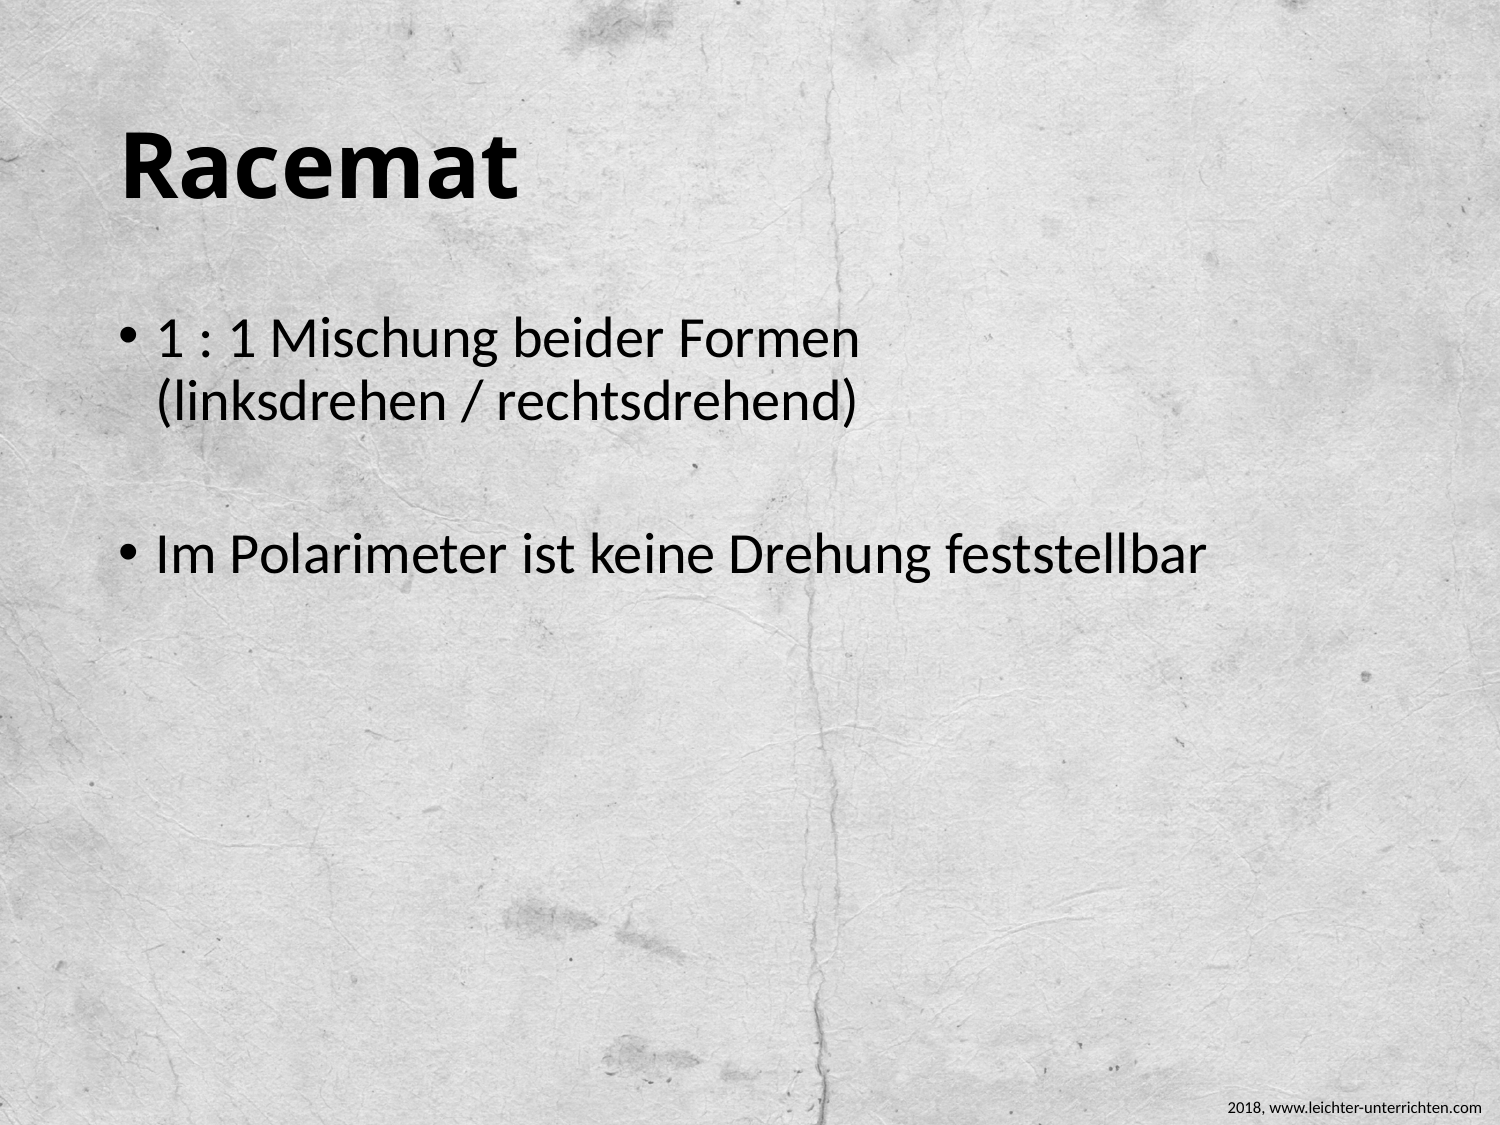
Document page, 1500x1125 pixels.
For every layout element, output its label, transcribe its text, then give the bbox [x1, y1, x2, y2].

picture [0, 0, 1500, 1125]
title Racemat [103, 59, 1397, 278]
list 1 : 1 Mischung beider Formen (linksdrehen / rechtsdrehend) Im Polarimeter ist keine Drehung feststellbar [103, 299, 1397, 1014]
